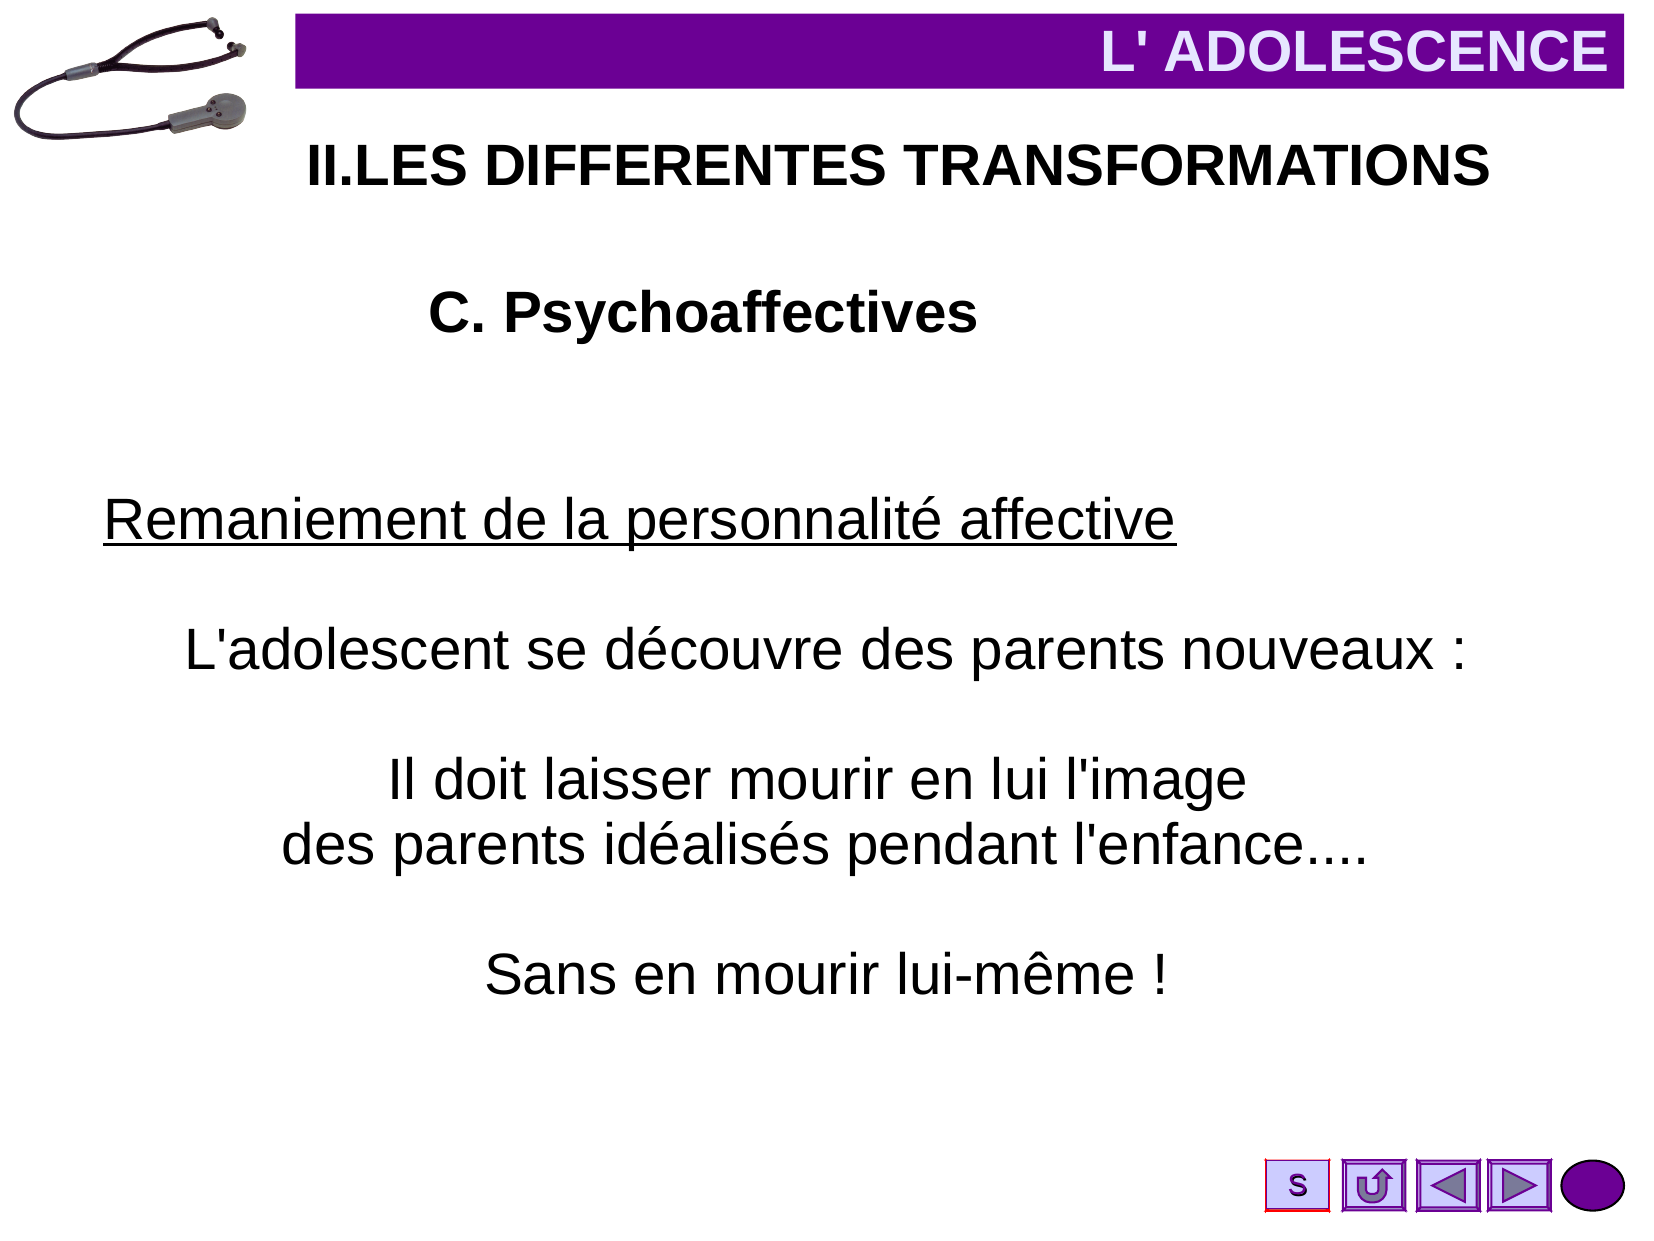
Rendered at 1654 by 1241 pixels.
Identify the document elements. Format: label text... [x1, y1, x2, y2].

picture [8, 8, 260, 153]
text_box Remaniement de la personnalité affective L'adolescent se découvre des parents nouveaux : Il doit laisser mourir en lui l'image des parents idéalisés pendant l'enfance.... Sans en mourir lui-même ! [88, 479, 1565, 1093]
text_box II.LES DIFFERENTES TRANSFORMATIONS [291, 125, 1506, 207]
text_box C. Psychoaffectives [413, 272, 996, 353]
text_box [1561, 1160, 1625, 1211]
text_box L' ADOLESCENCE [295, 13, 1625, 89]
